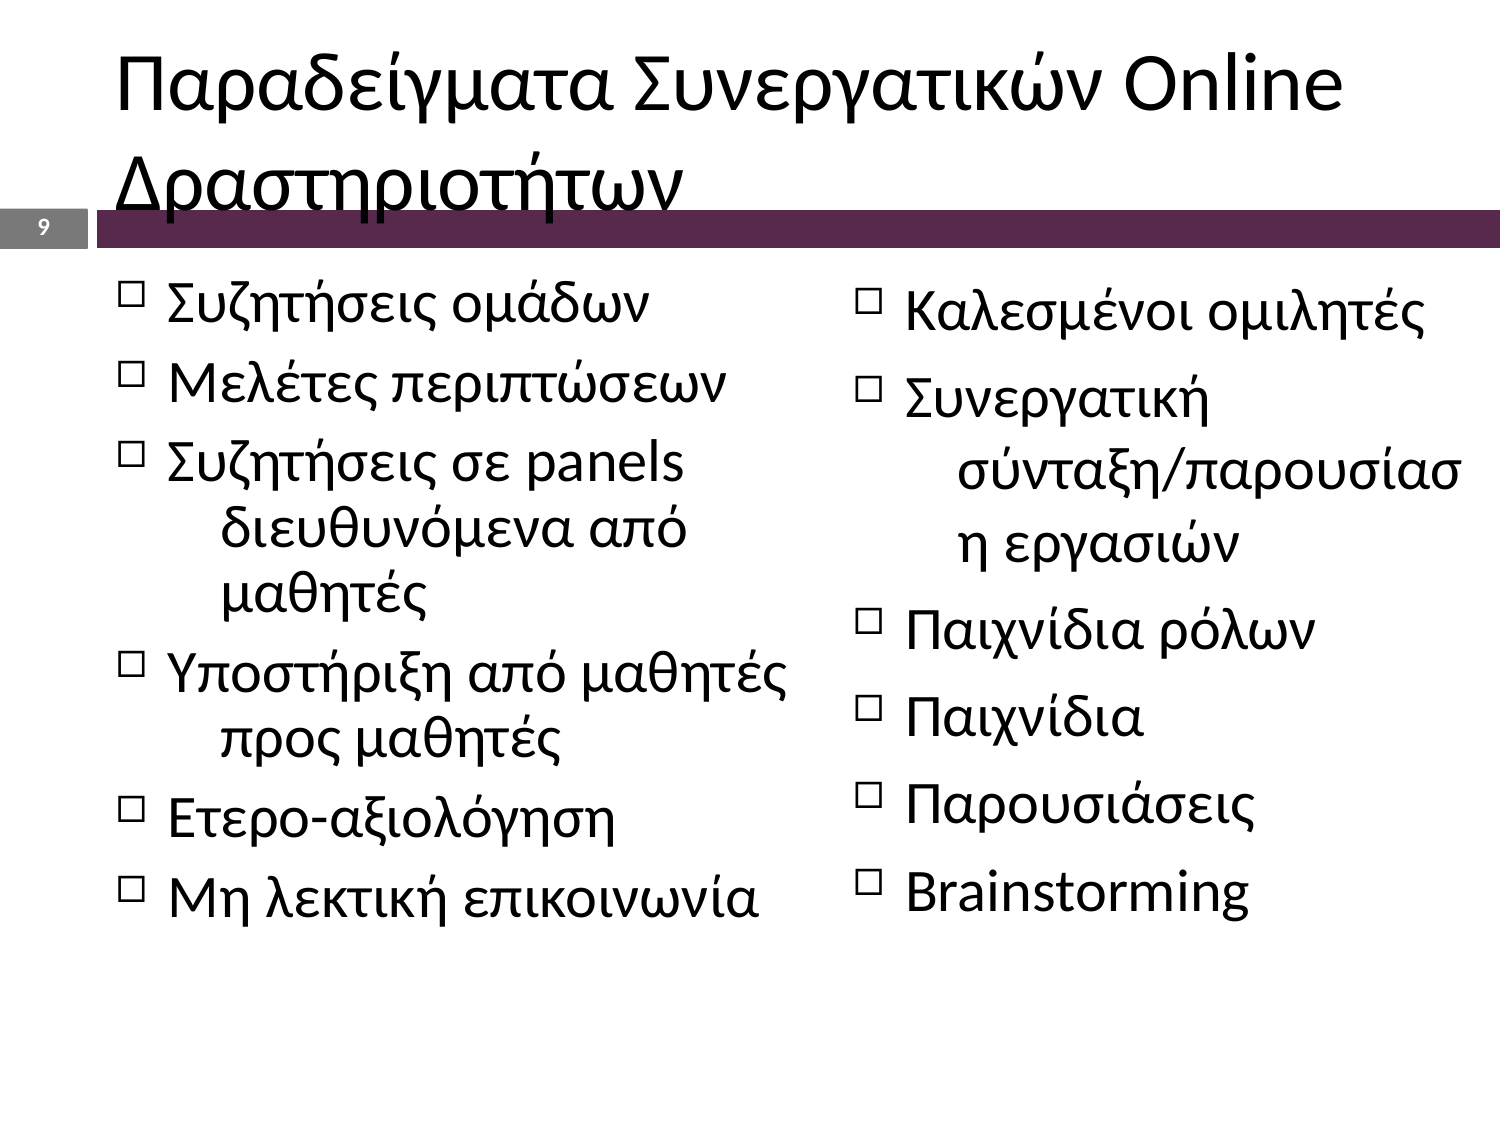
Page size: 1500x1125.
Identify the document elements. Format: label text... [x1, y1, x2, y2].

title Παραδείγματα Συνεργατικών Online Δραστηριοτήτων [100, 19, 1438, 182]
text_box 9 [0, 208, 88, 249]
list Συζητήσεις ομάδων Μελέτες περιπτώσεων Συζητήσεις σε panels διευθυνόμενα από μαθητές Υποστήριξη από μαθητές προς μαθητές Ετερο-αξιολόγηση Μη λεκτική επικοινωνία [100, 262, 810, 1000]
list Καλεσμένοι ομιλητές Συνεργατική σύνταξη/παρουσίαση εργασιών Παιχνίδια ρόλων Παιχνίδια Παρουσιάσεις Brainstorming [837, 262, 1500, 1005]
